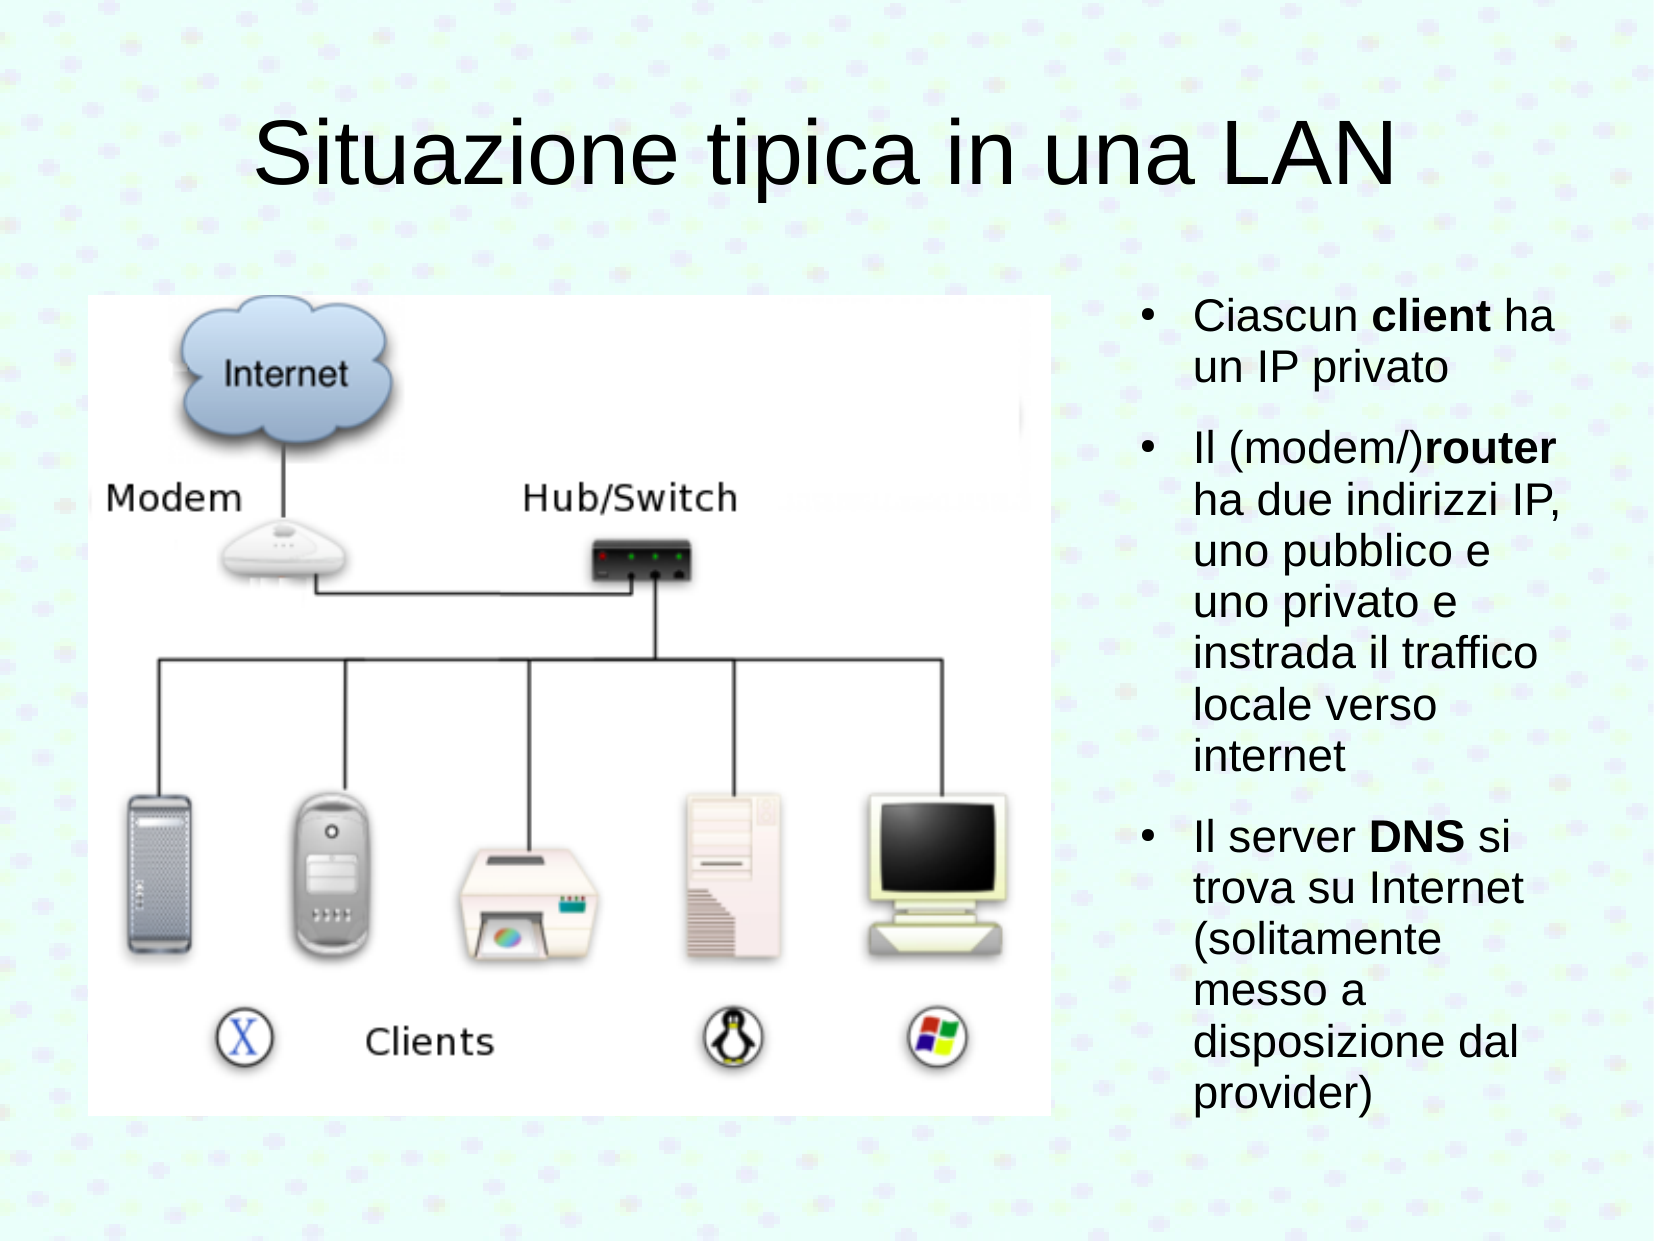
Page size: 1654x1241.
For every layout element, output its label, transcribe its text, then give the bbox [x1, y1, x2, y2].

picture [0, 0, 1654, 1241]
list Ciascun client ha un IP privato Il (modem/)router ha due indirizzi IP, uno pubblico e uno privato e instrada il traffico locale verso internet Il server DNS si trova su Internet (solitamente messo a disposizione dal provider) [1122, 290, 1572, 1123]
title Situazione tipica in una LAN [82, 56, 1571, 250]
